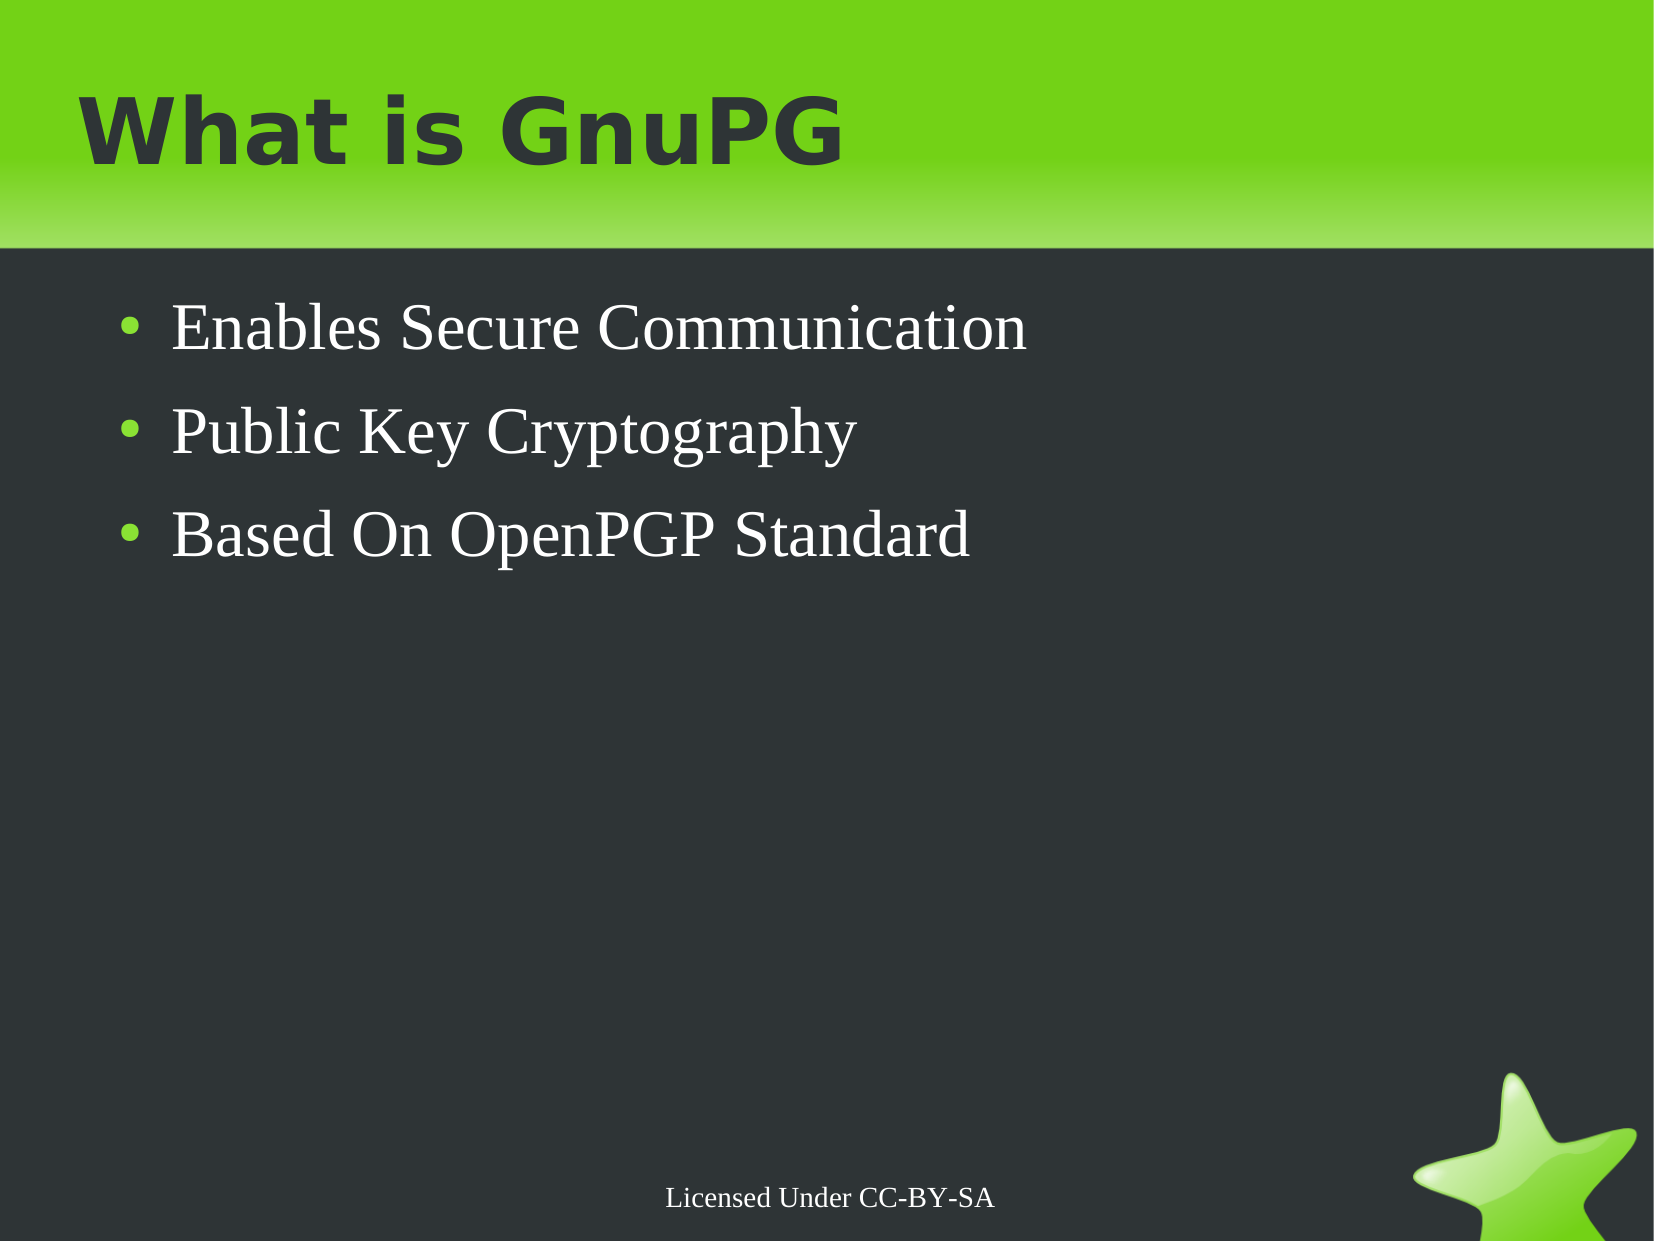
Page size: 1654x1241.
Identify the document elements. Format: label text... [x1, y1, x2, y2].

title What is GnuPG [76, 36, 1565, 229]
picture [0, 0, 1654, 1241]
list Enables Secure Communication Public Key Cryptography Based On OpenPGP Standard [82, 290, 1571, 1094]
